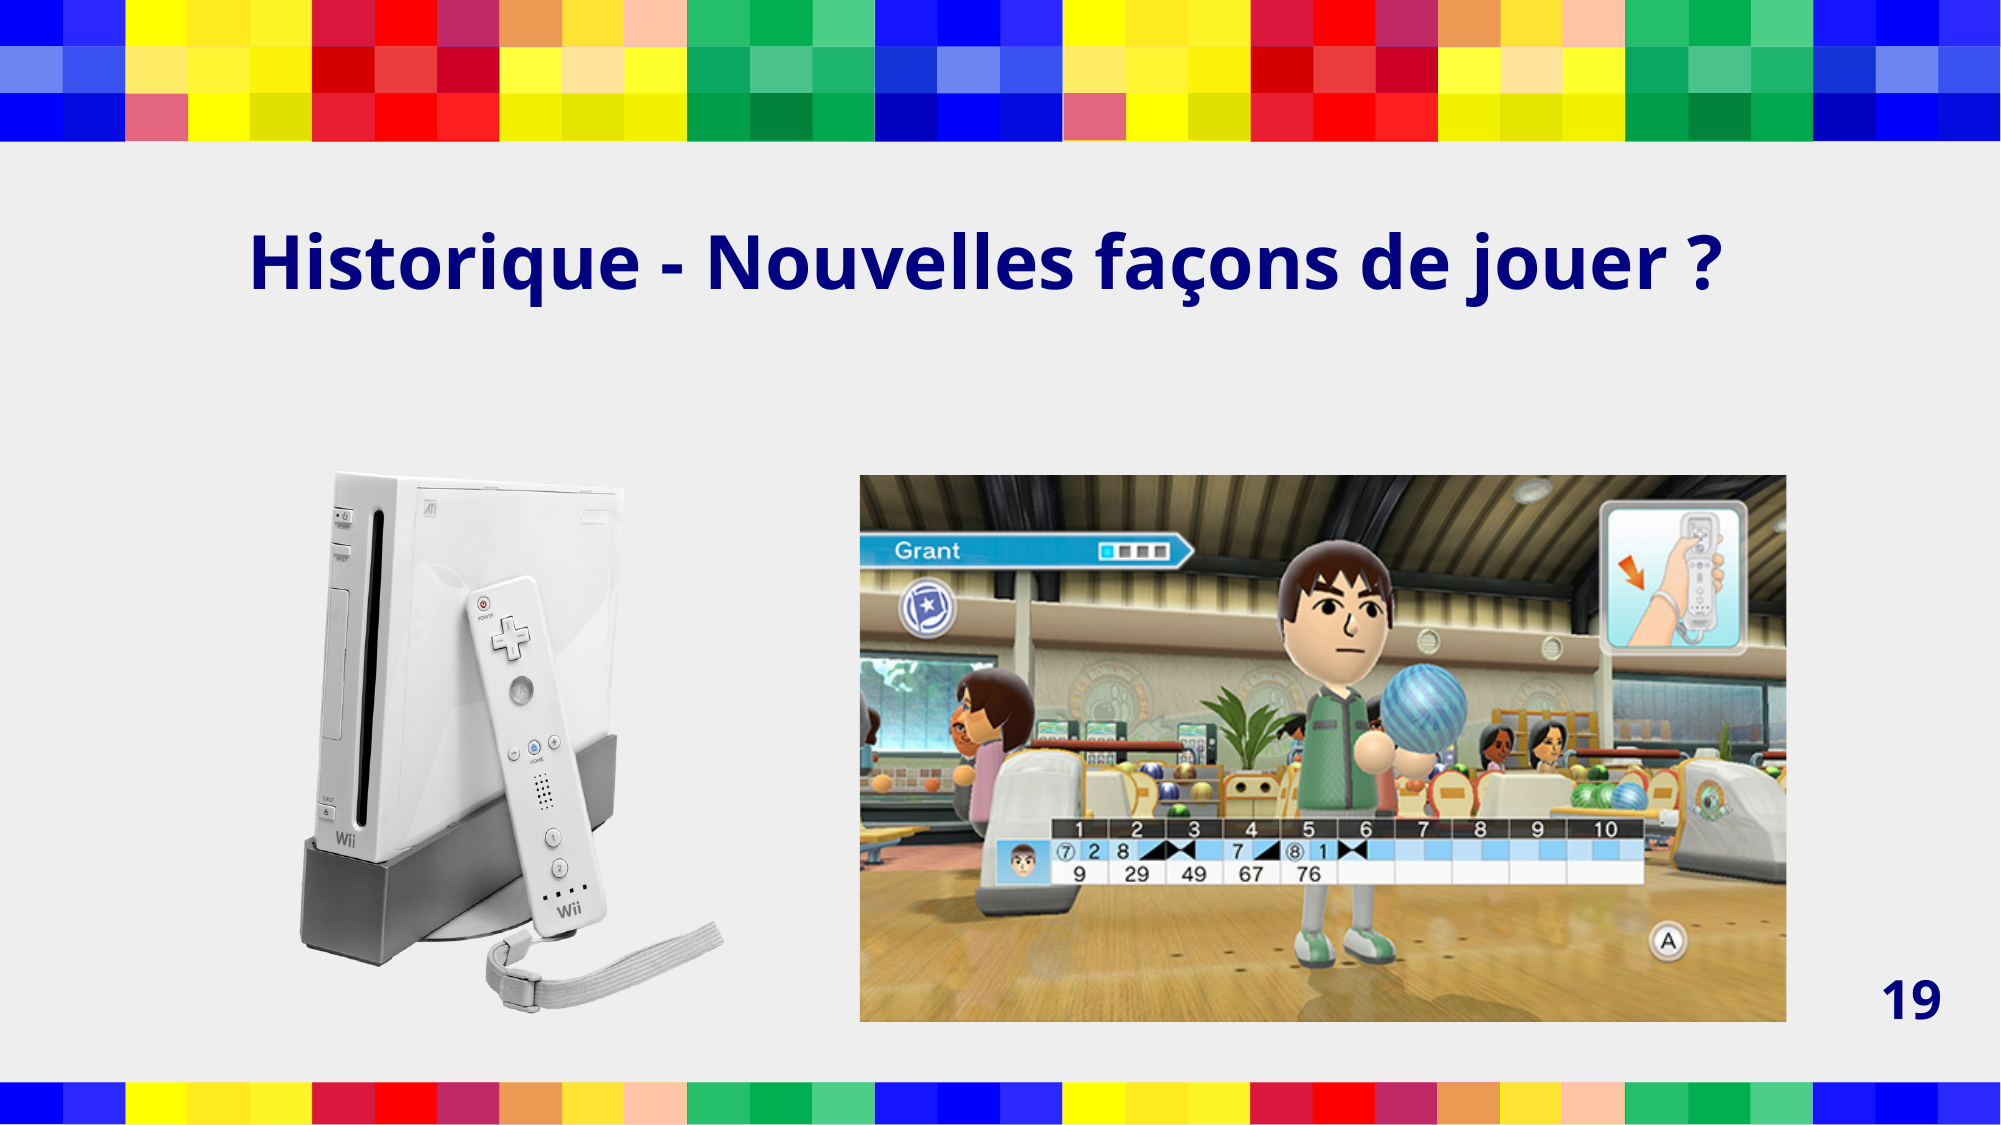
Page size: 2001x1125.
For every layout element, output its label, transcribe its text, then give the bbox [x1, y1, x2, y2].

text_box Historique - Nouvelles façons de jouer ? [60, 201, 1912, 325]
title - Wii (2006) et Wii Sports [60, 213, 1915, 1058]
text_box [859, 475, 1787, 1022]
text_box [242, 444, 741, 1022]
text_box 19 [1853, 954, 1970, 1043]
